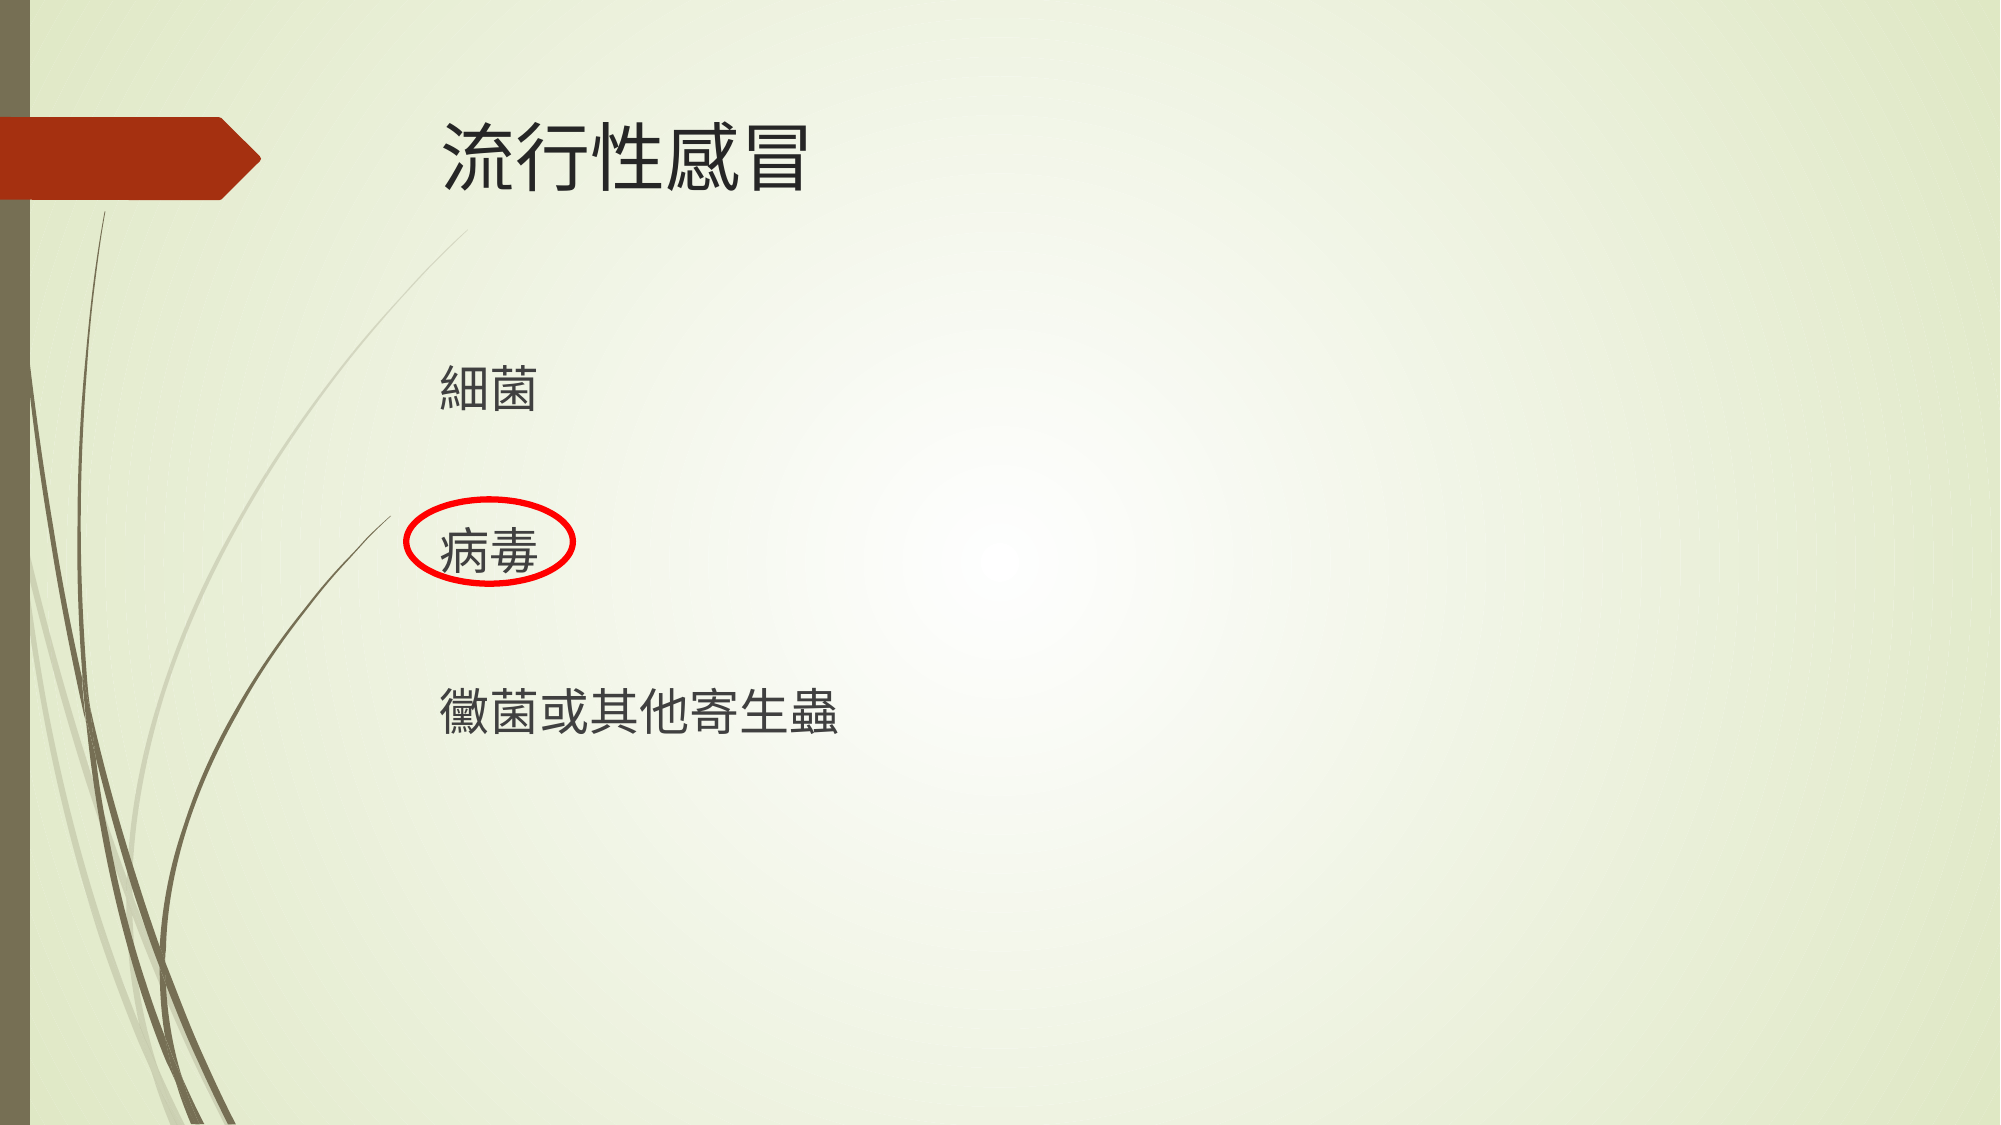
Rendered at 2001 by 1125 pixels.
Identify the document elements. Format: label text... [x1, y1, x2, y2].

list 細菌 病毒 黴菌或其他寄生蟲 [424, 503, 569, 580]
list 細菌 病毒 黴菌或其他寄生蟲 [424, 350, 1888, 970]
title 流行性感冒 [425, 102, 1888, 313]
